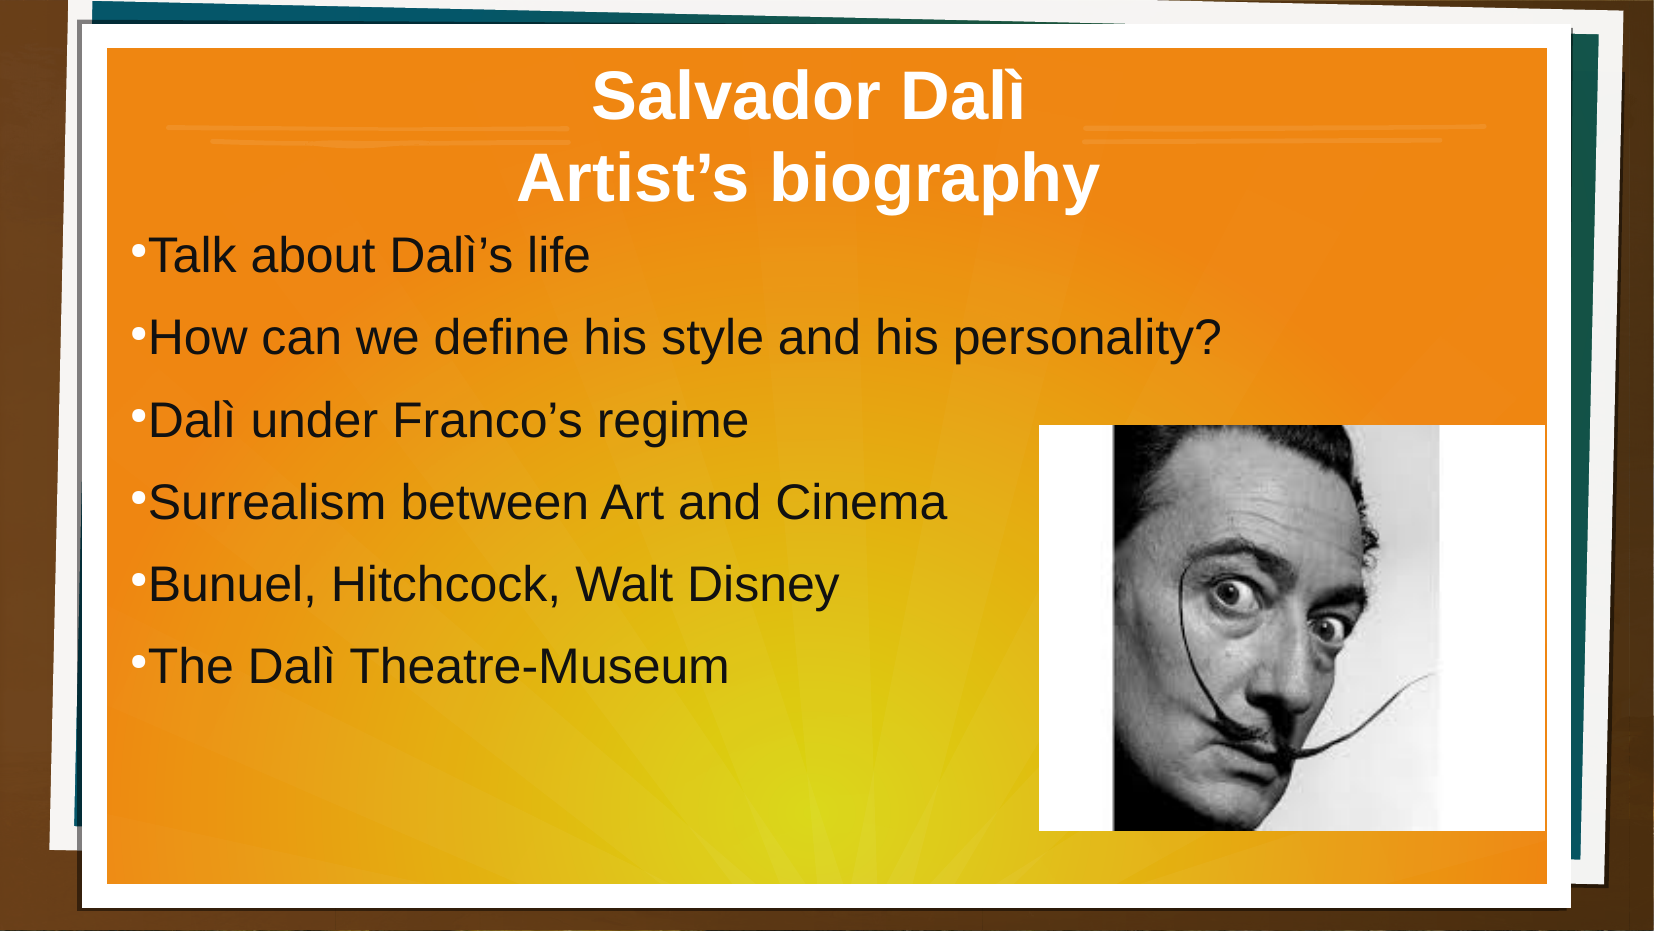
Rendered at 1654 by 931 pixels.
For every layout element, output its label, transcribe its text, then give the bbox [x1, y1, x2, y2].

picture [1039, 425, 1545, 832]
title Salvador Dalì Artist’s biography [460, 17, 1158, 222]
list Talk about Dalì’s life How can we define his style and his personality? Dalì under Franco’s regime Surrealism between Art and Cinema Bunuel, Hitchcock, Walt Disney The Dalì Theatre-Museum [129, 222, 1497, 814]
